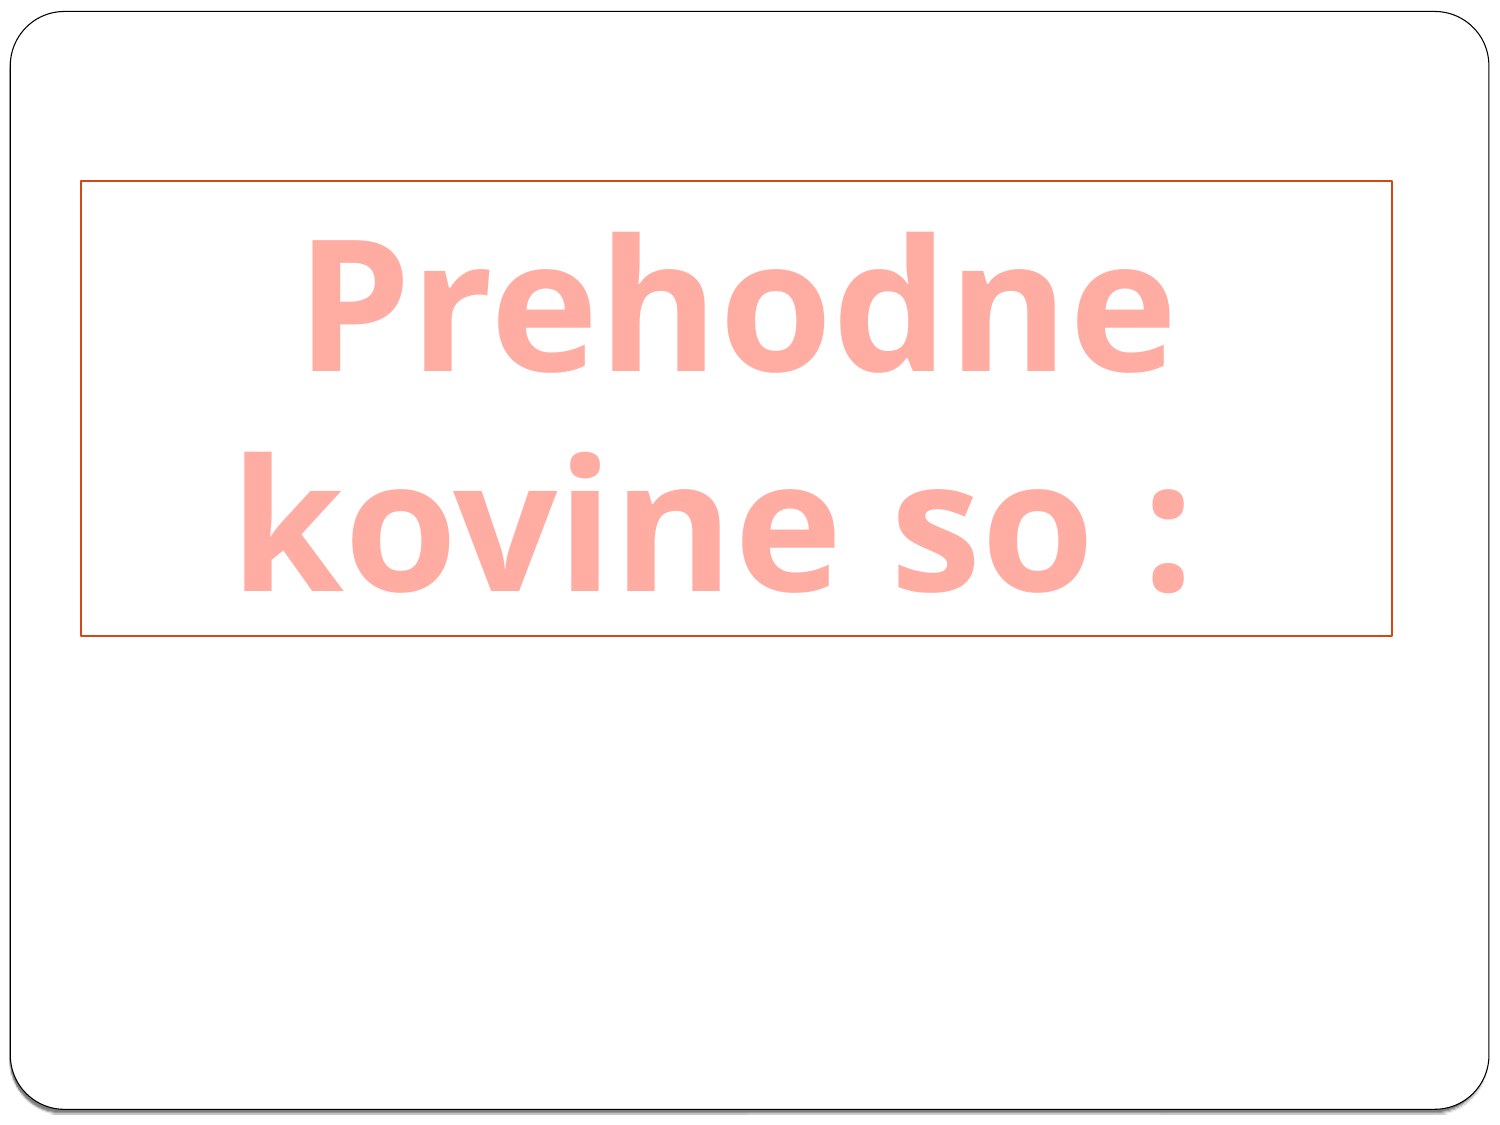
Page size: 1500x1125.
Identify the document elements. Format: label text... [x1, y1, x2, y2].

text_box Prehodne kovine so : [81, 181, 1393, 636]
